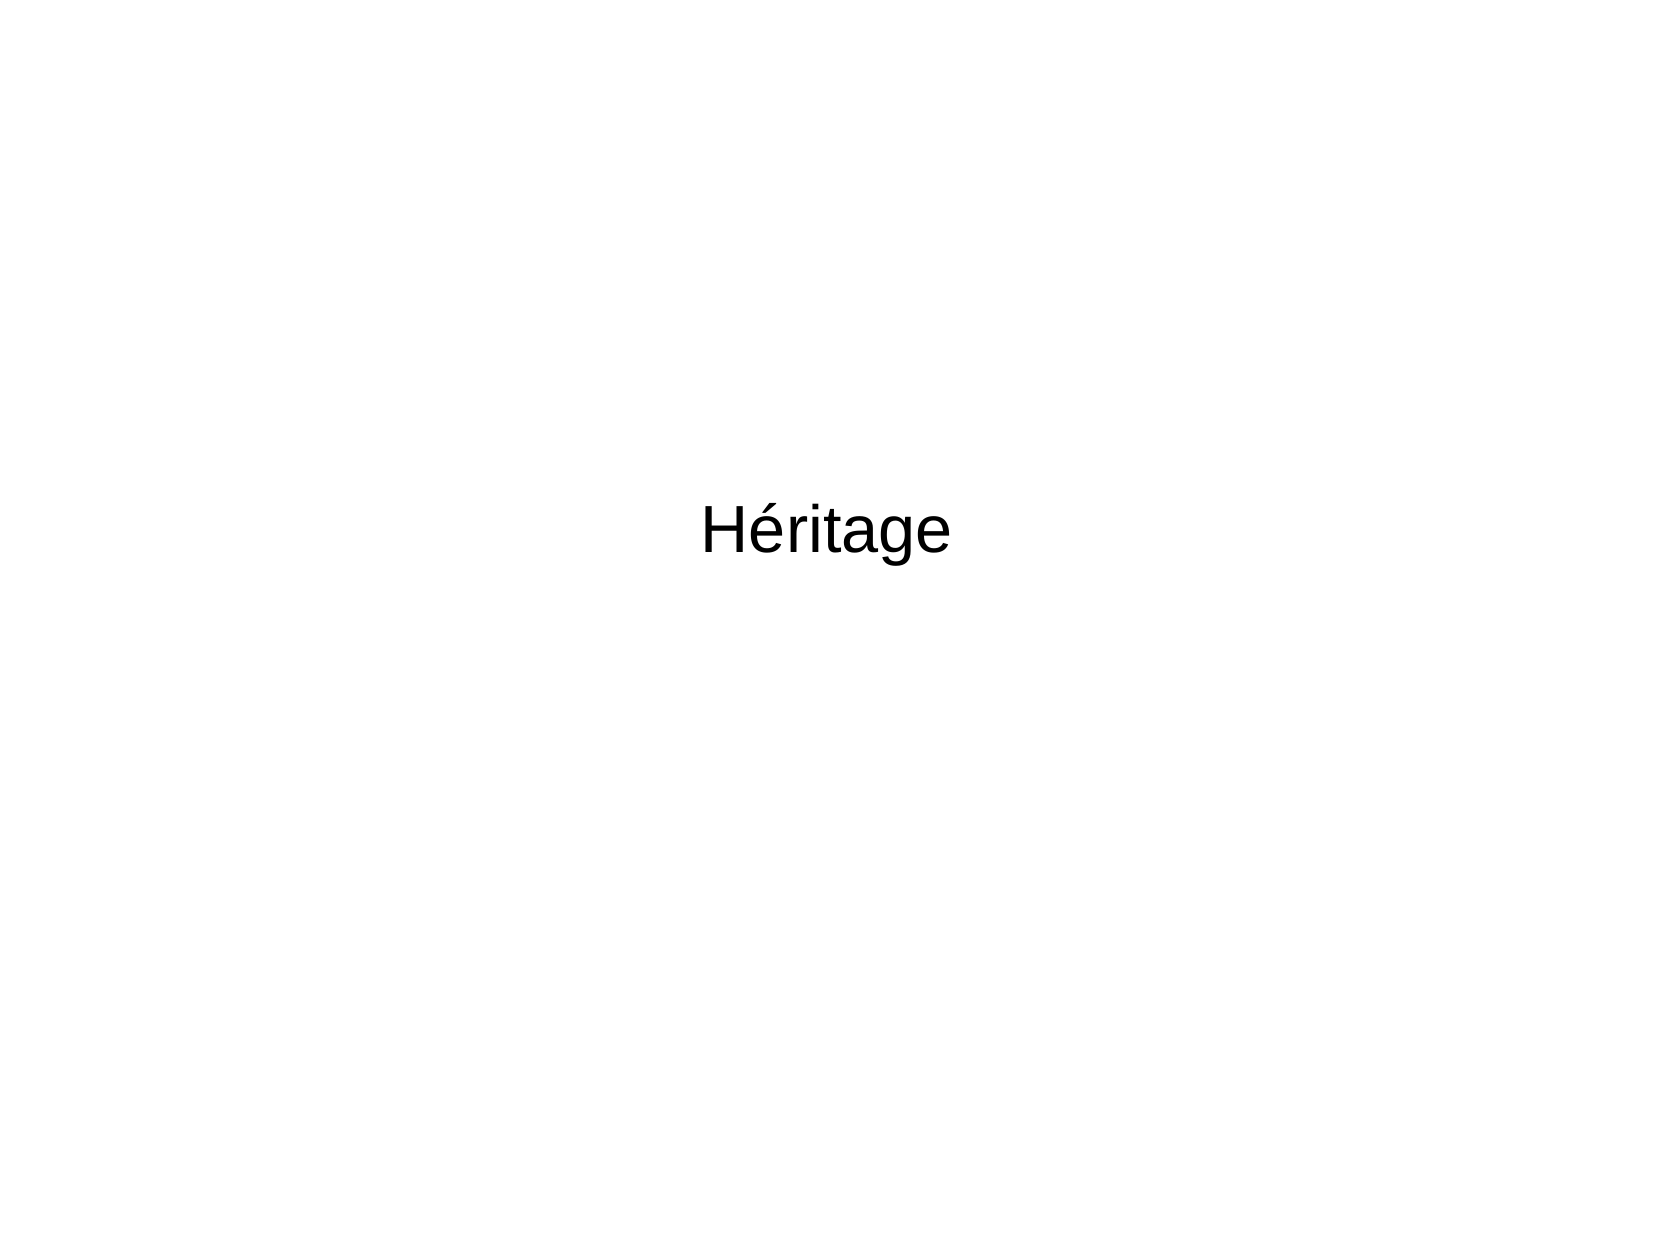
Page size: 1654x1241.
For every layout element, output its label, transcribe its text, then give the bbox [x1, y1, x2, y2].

subtitle Héritage [82, 49, 1571, 1010]
